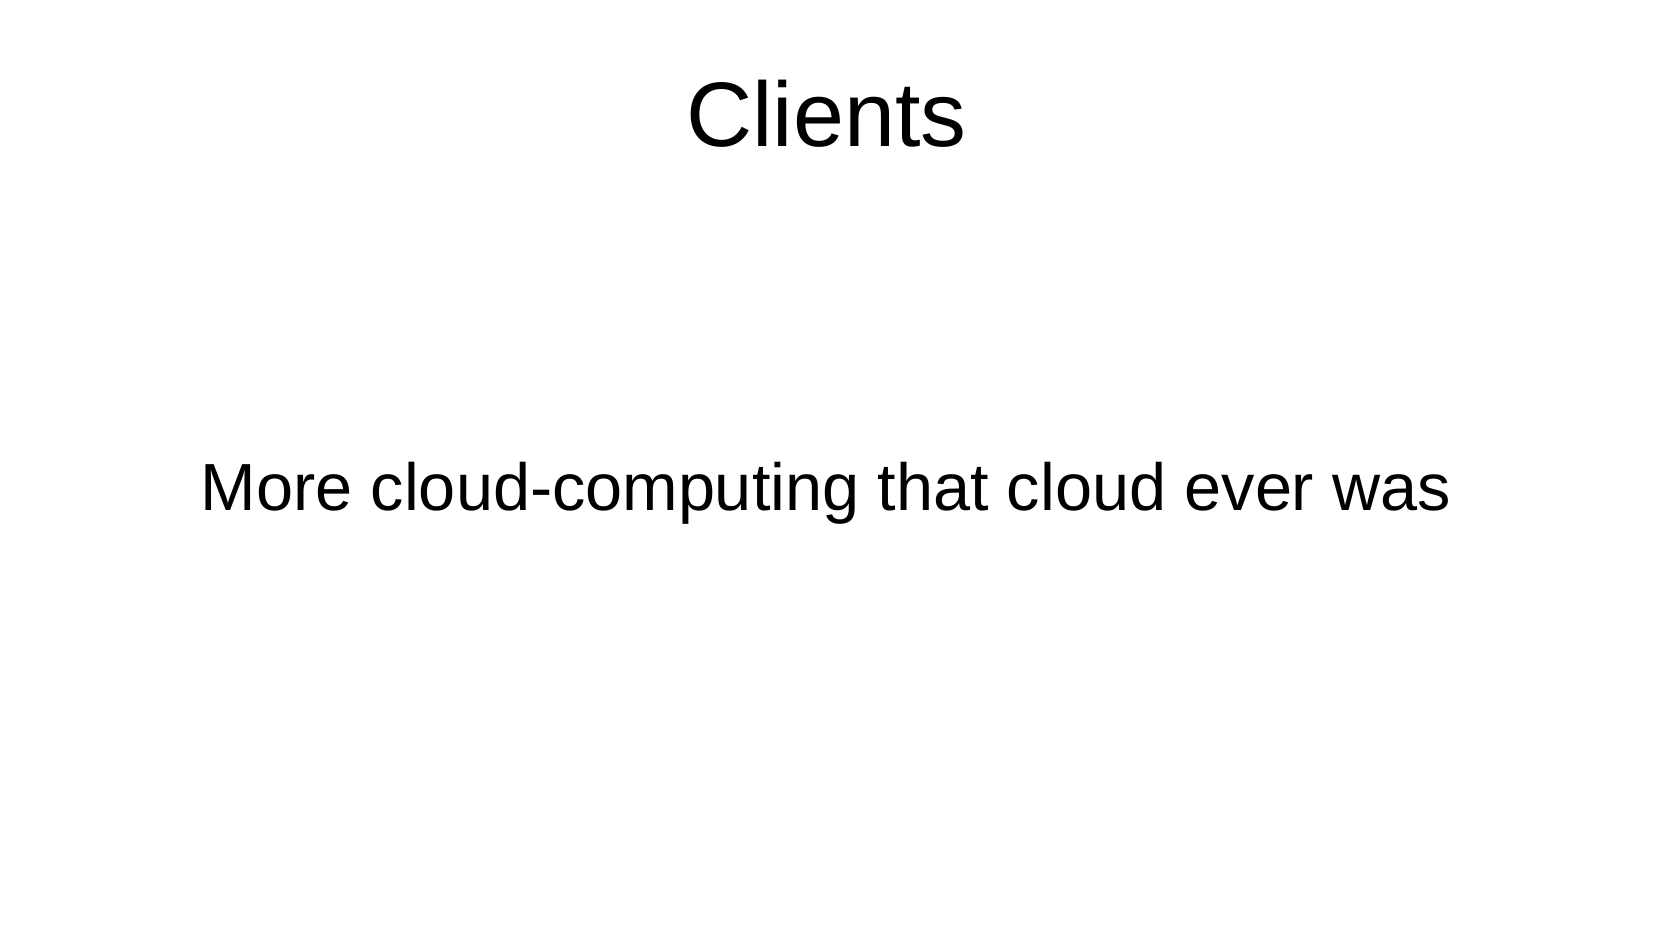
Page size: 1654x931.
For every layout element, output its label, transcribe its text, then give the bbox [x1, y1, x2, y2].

subtitle More cloud-computing that cloud ever was [82, 217, 1571, 758]
title Clients [82, 37, 1571, 193]
